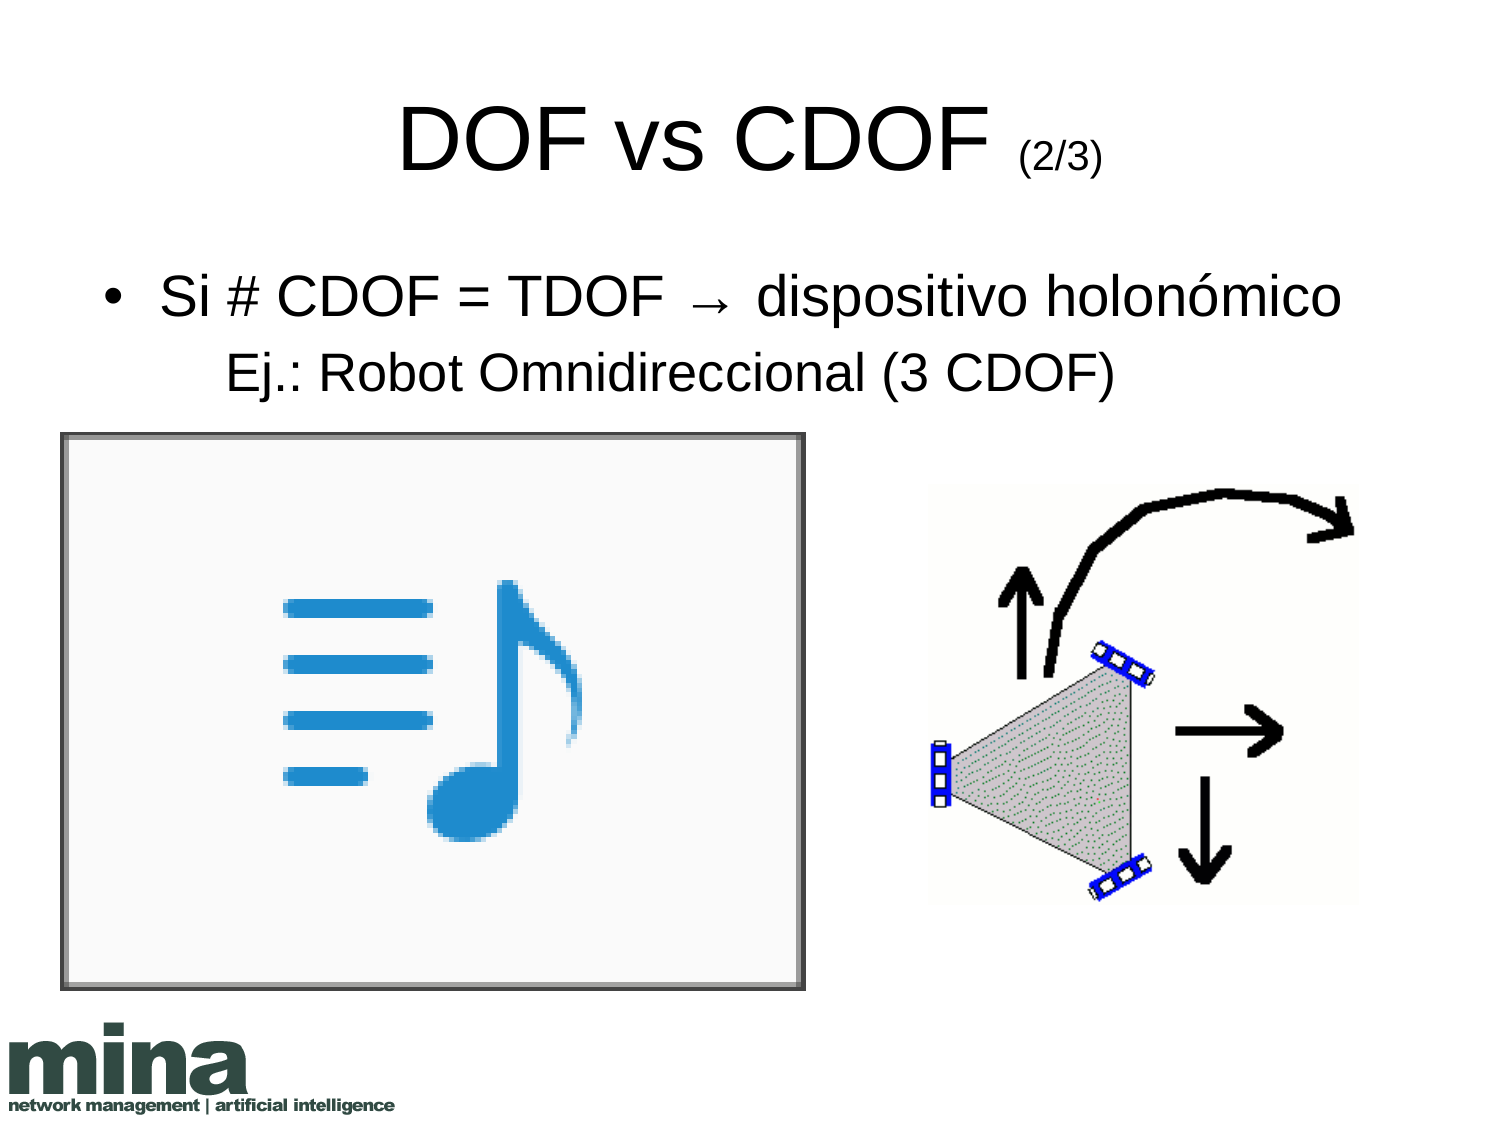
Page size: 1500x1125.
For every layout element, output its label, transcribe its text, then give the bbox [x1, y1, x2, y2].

title DOF vs CDOF (2/3) [75, 45, 1426, 233]
list Si # CDOF = TDOF → dispositivo holonómico Ej.: Robot Omnidireccional (3 CDOF) [88, 261, 1447, 1004]
picture [928, 484, 1359, 905]
text_box [58, 431, 808, 993]
picture [0, 1016, 402, 1119]
